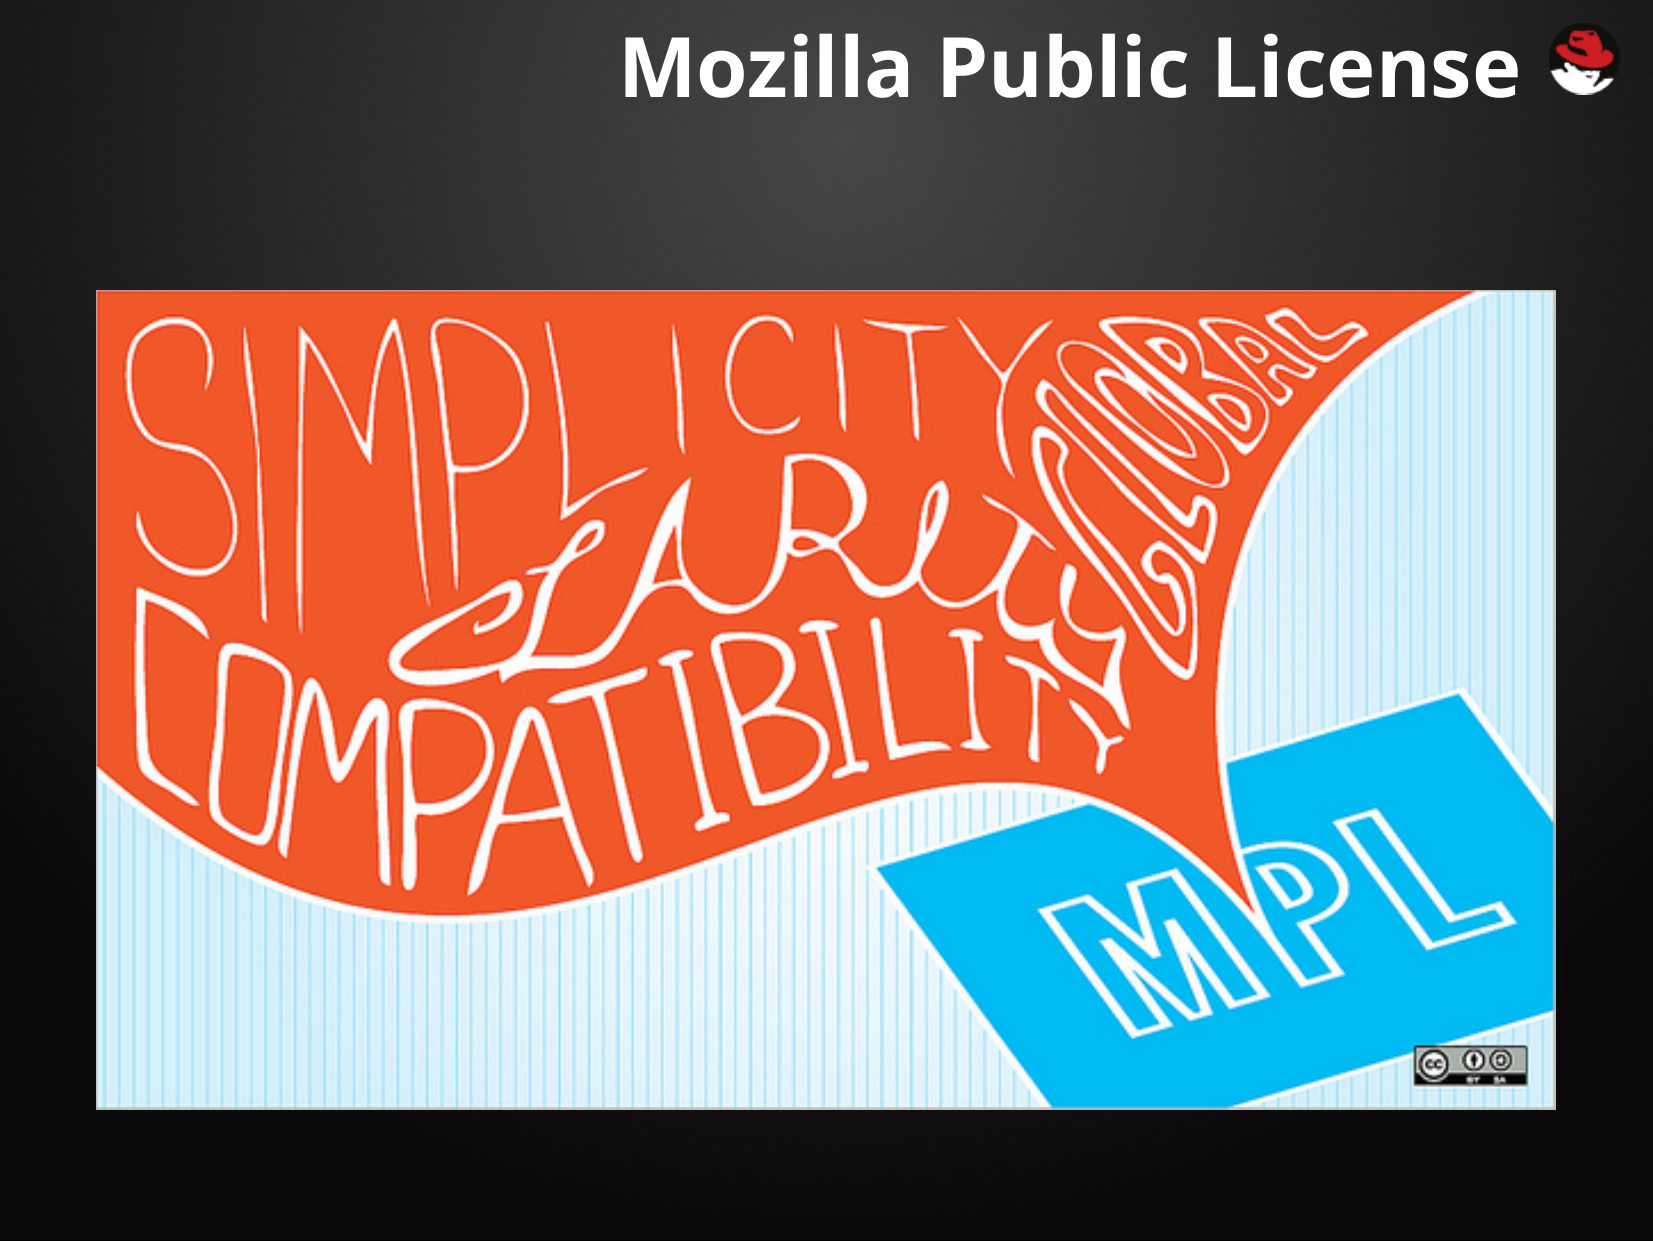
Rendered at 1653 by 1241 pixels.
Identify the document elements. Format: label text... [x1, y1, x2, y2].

title Mozilla Public License [87, 10, 1523, 111]
picture [0, 0, 1653, 1240]
